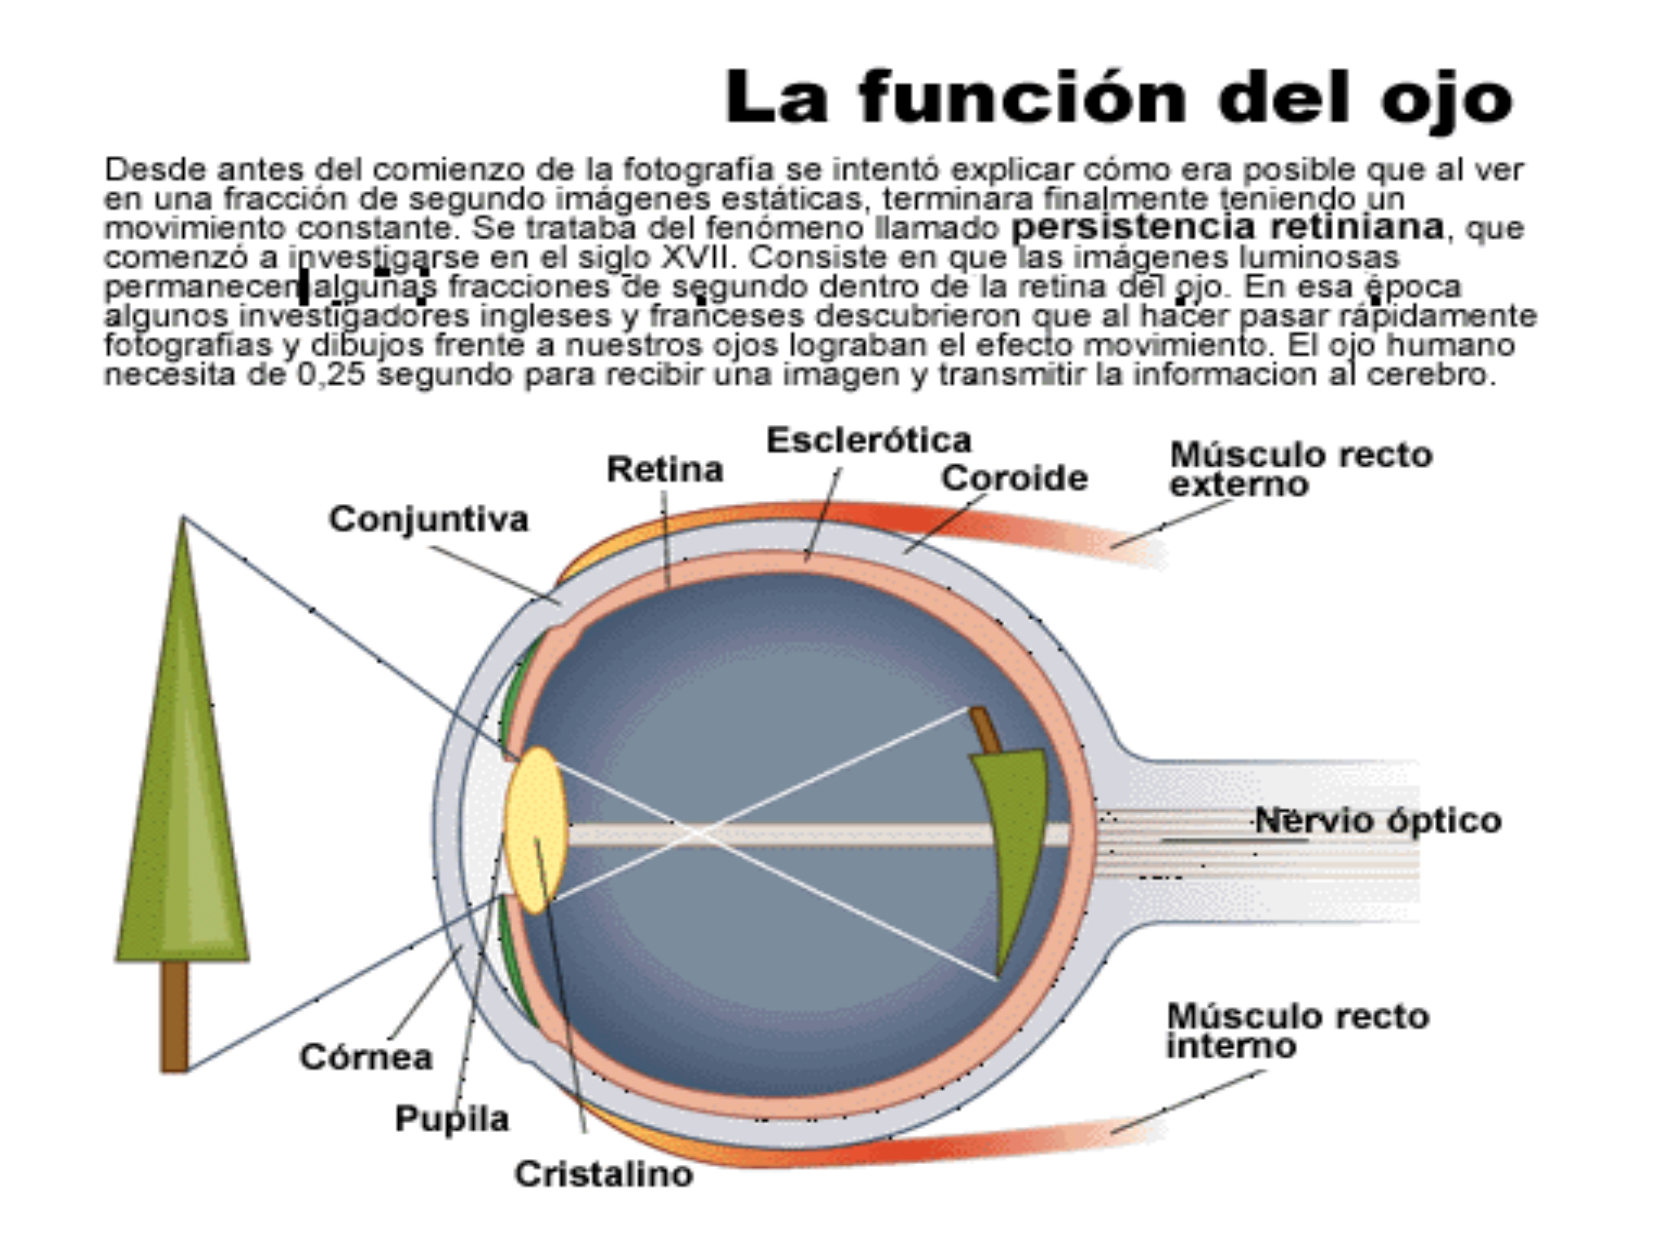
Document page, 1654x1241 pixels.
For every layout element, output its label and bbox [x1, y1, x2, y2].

picture [82, 35, 1548, 1205]
